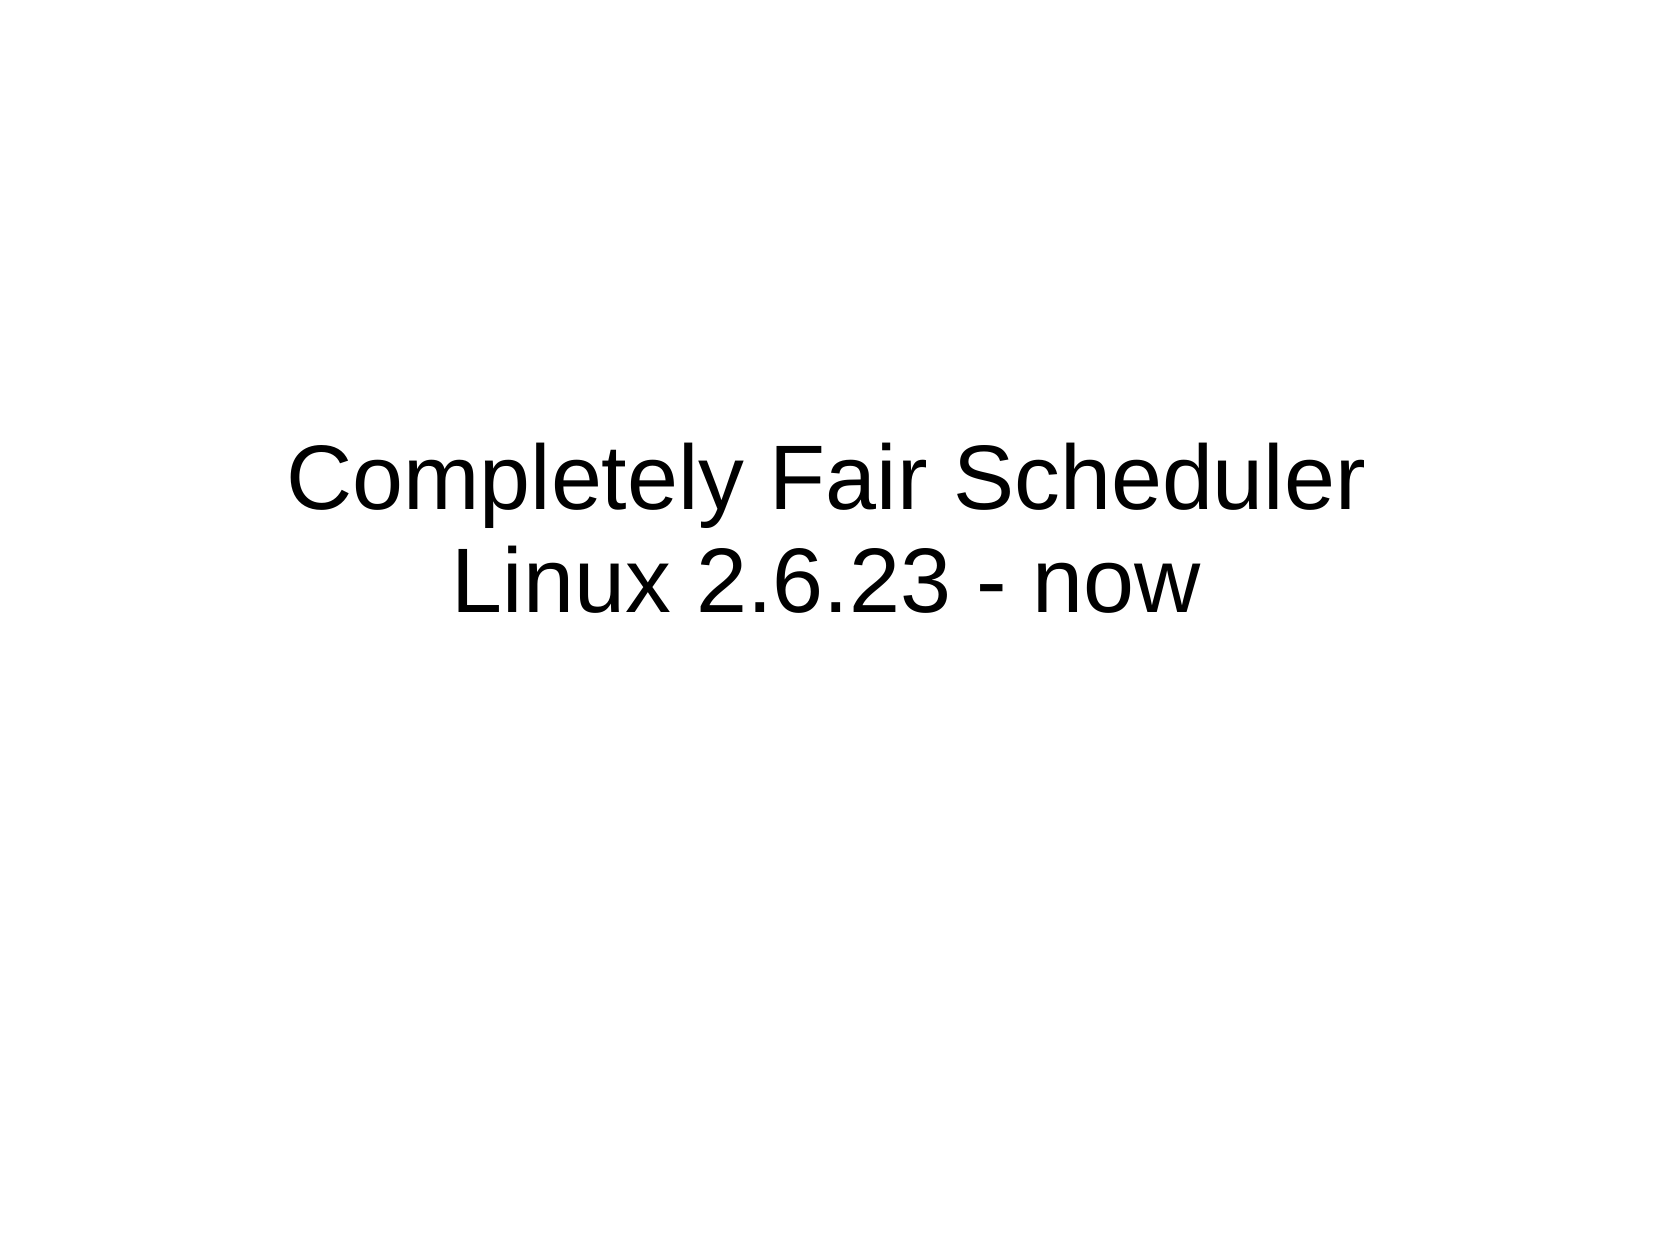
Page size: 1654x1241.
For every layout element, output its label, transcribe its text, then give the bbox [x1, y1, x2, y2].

subtitle Completely Fair Scheduler Linux 2.6.23 - now [82, 49, 1571, 1010]
